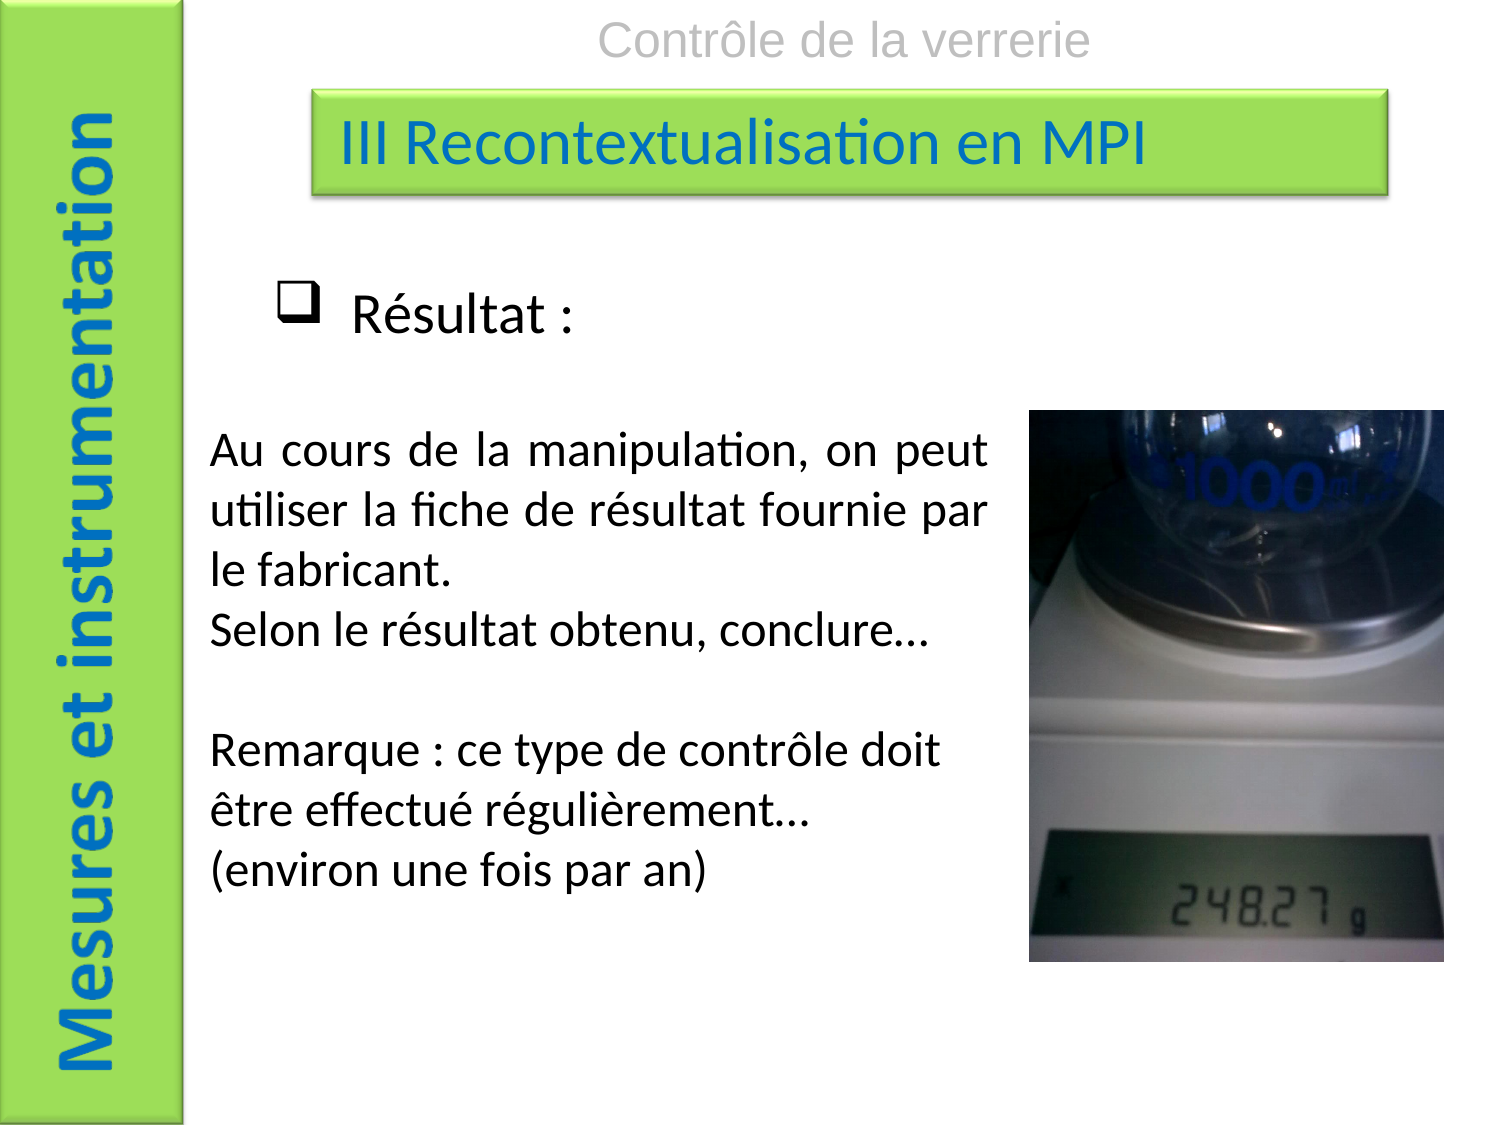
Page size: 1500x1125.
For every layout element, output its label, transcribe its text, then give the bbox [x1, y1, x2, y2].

text_box Contrôle de la verrerie [206, 0, 1483, 76]
text_box Au cours de la manipulation, on peut utiliser la fiche de résultat fournie par le fabricant. Selon le résultat obtenu, conclure… Remarque : ce type de contrôle doit être effectué régulièrement… (environ une fois par an) [194, 408, 1004, 965]
text_box III Recontextualisation en MPI [324, 90, 1388, 186]
picture [0, 0, 192, 1125]
picture [303, 84, 1397, 209]
picture [1029, 410, 1444, 962]
text_box Résultat : [183, 267, 1500, 339]
